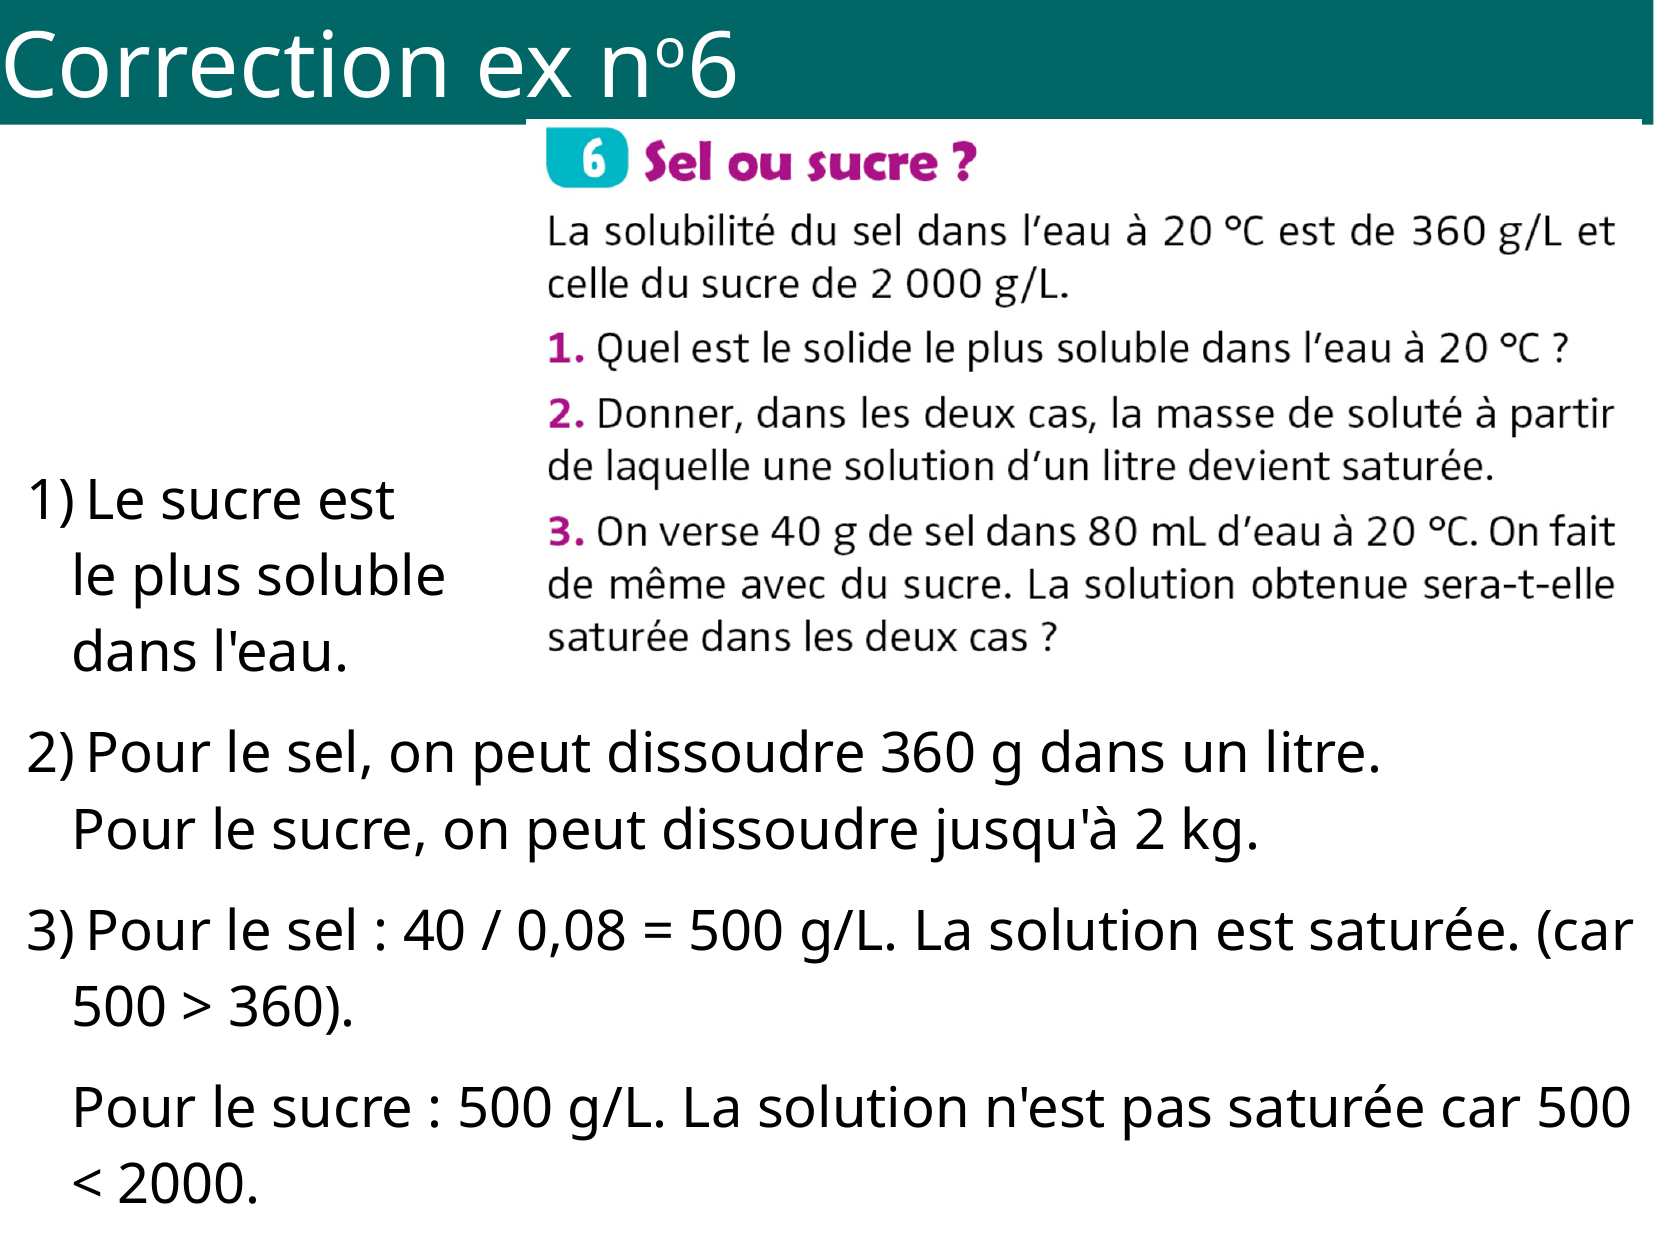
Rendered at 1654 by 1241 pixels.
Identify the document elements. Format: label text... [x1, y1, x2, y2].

picture [526, 119, 1642, 662]
list Le sucre est le plus soluble dans l'eau. Pour le sel, on peut dissoudre 360 g dans un litre. Pour le sucre, on peut dissoudre jusqu'à 2 kg. Pour le sel : 40 / 0,08 = 500 g/L. La solution est saturée. (car 500 > 360). Pour le sucre : 500 g/L. La solution n'est pas saturée car 500 < 2000. [11, 129, 1642, 1229]
title Correction ex no6 [0, 8, 1654, 116]
